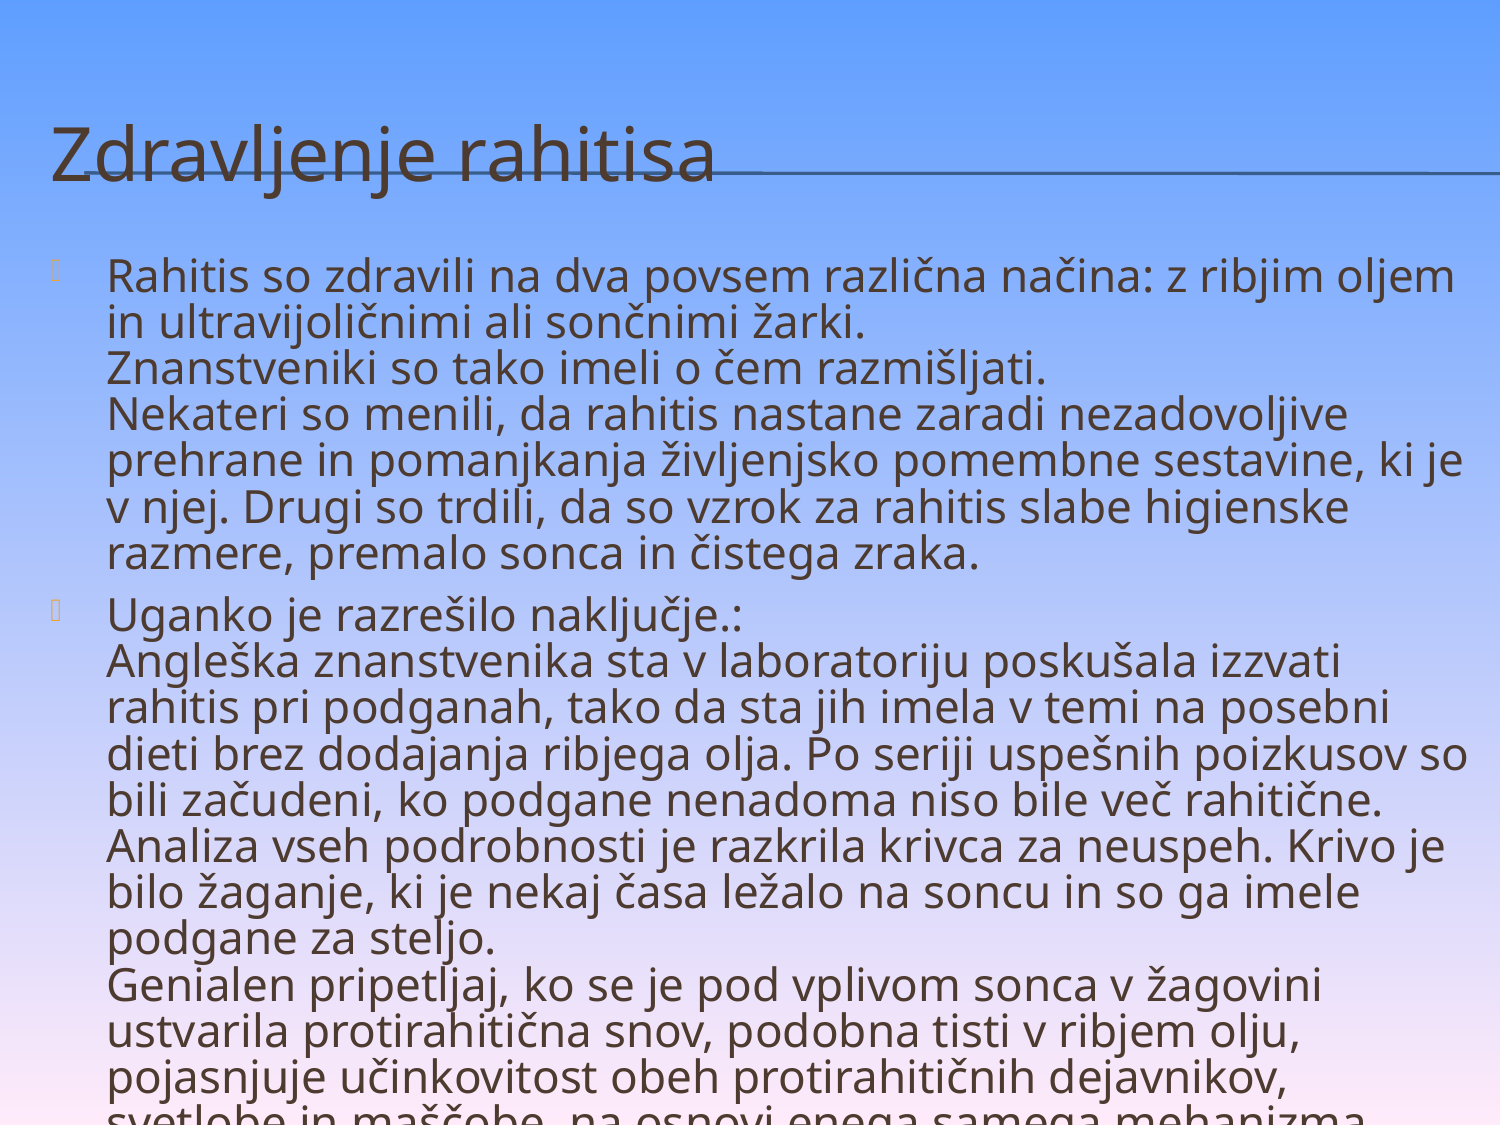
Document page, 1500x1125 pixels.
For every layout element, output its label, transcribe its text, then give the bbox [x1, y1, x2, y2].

title Zdravljenje rahitisa [50, 75, 1476, 213]
list Rahitis so zdravili na dva povsem različna načina: z ribjim oljem in ultravijoličnimi ali sončnimi žarki. Znanstveniki so tako imeli o čem razmišljati. Nekateri so menili, da rahitis nastane zaradi nezadovoljive prehrane in pomanjkanja življenjsko pomembne sestavine, ki je v njej. Drugi so trdili, da so vzrok za rahitis slabe higienske razmere, premalo sonca in čistega zraka. Uganko je razrešilo naključje.: Angleška znanstvenika sta v laboratoriju poskušala izzvati rahitis pri podganah, tako da sta jih imela v temi na posebni dieti brez dodajanja ribjega olja. Po seriji uspešnih poizkusov so bili začudeni, ko podgane nenadoma niso bile več rahitične. Analiza vseh podrobnosti je razkrila krivca za neuspeh. Krivo je bilo žaganje, ki je nekaj časa ležalo na soncu in so ga imele podgane za steljo. Genialen pripetljaj, ko se je pod vplivom sonca v žagovini ustvarila protirahitična snov, podobna tisti v ribjem olju, pojasnjuje učinkovitost obeh protirahitičnih dejavnikov, svetlobe in maščobe, na osnovi enega samega mehanizma. Snov so poimenovali vitamin D. [50, 255, 1476, 1079]
